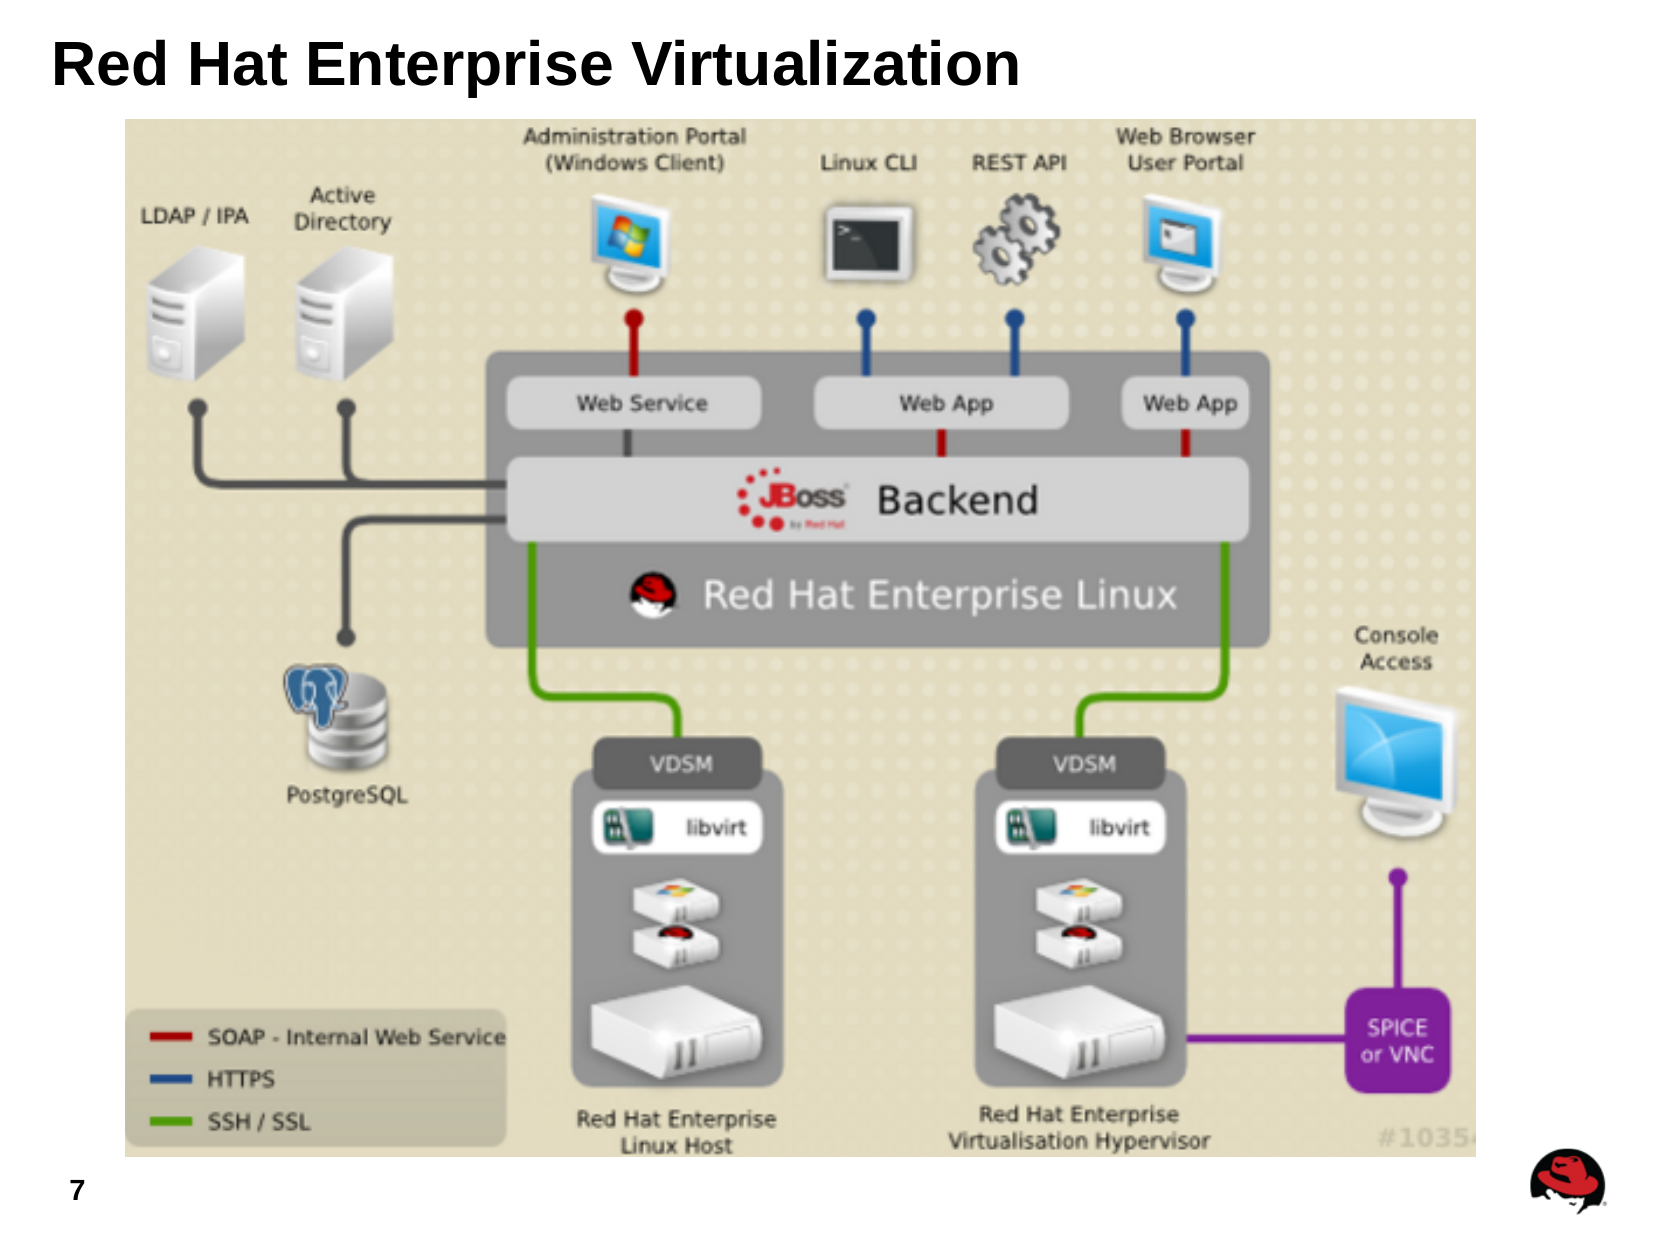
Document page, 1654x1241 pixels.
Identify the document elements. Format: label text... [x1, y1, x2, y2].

picture [1529, 1146, 1613, 1224]
picture [125, 119, 1476, 1157]
title Red Hat Enterprise Virtualization [0, 0, 1489, 128]
